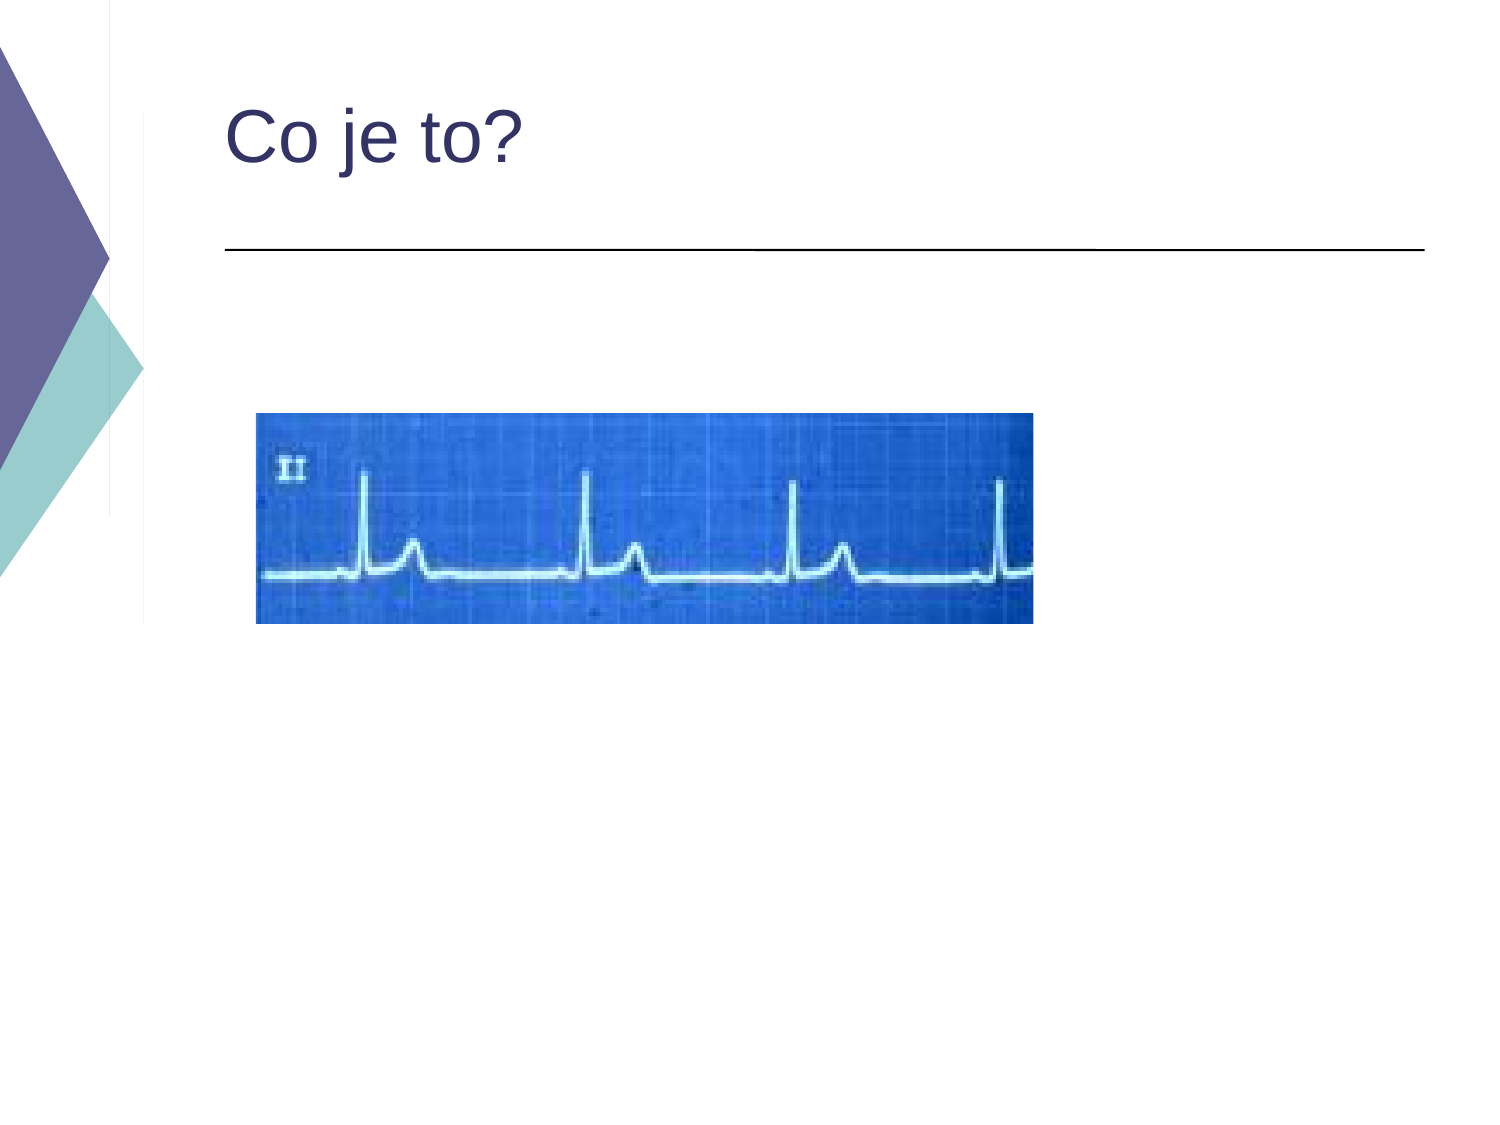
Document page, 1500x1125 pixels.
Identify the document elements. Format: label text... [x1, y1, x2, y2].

picture [255, 413, 1034, 624]
title Co je to? [224, 41, 1425, 237]
